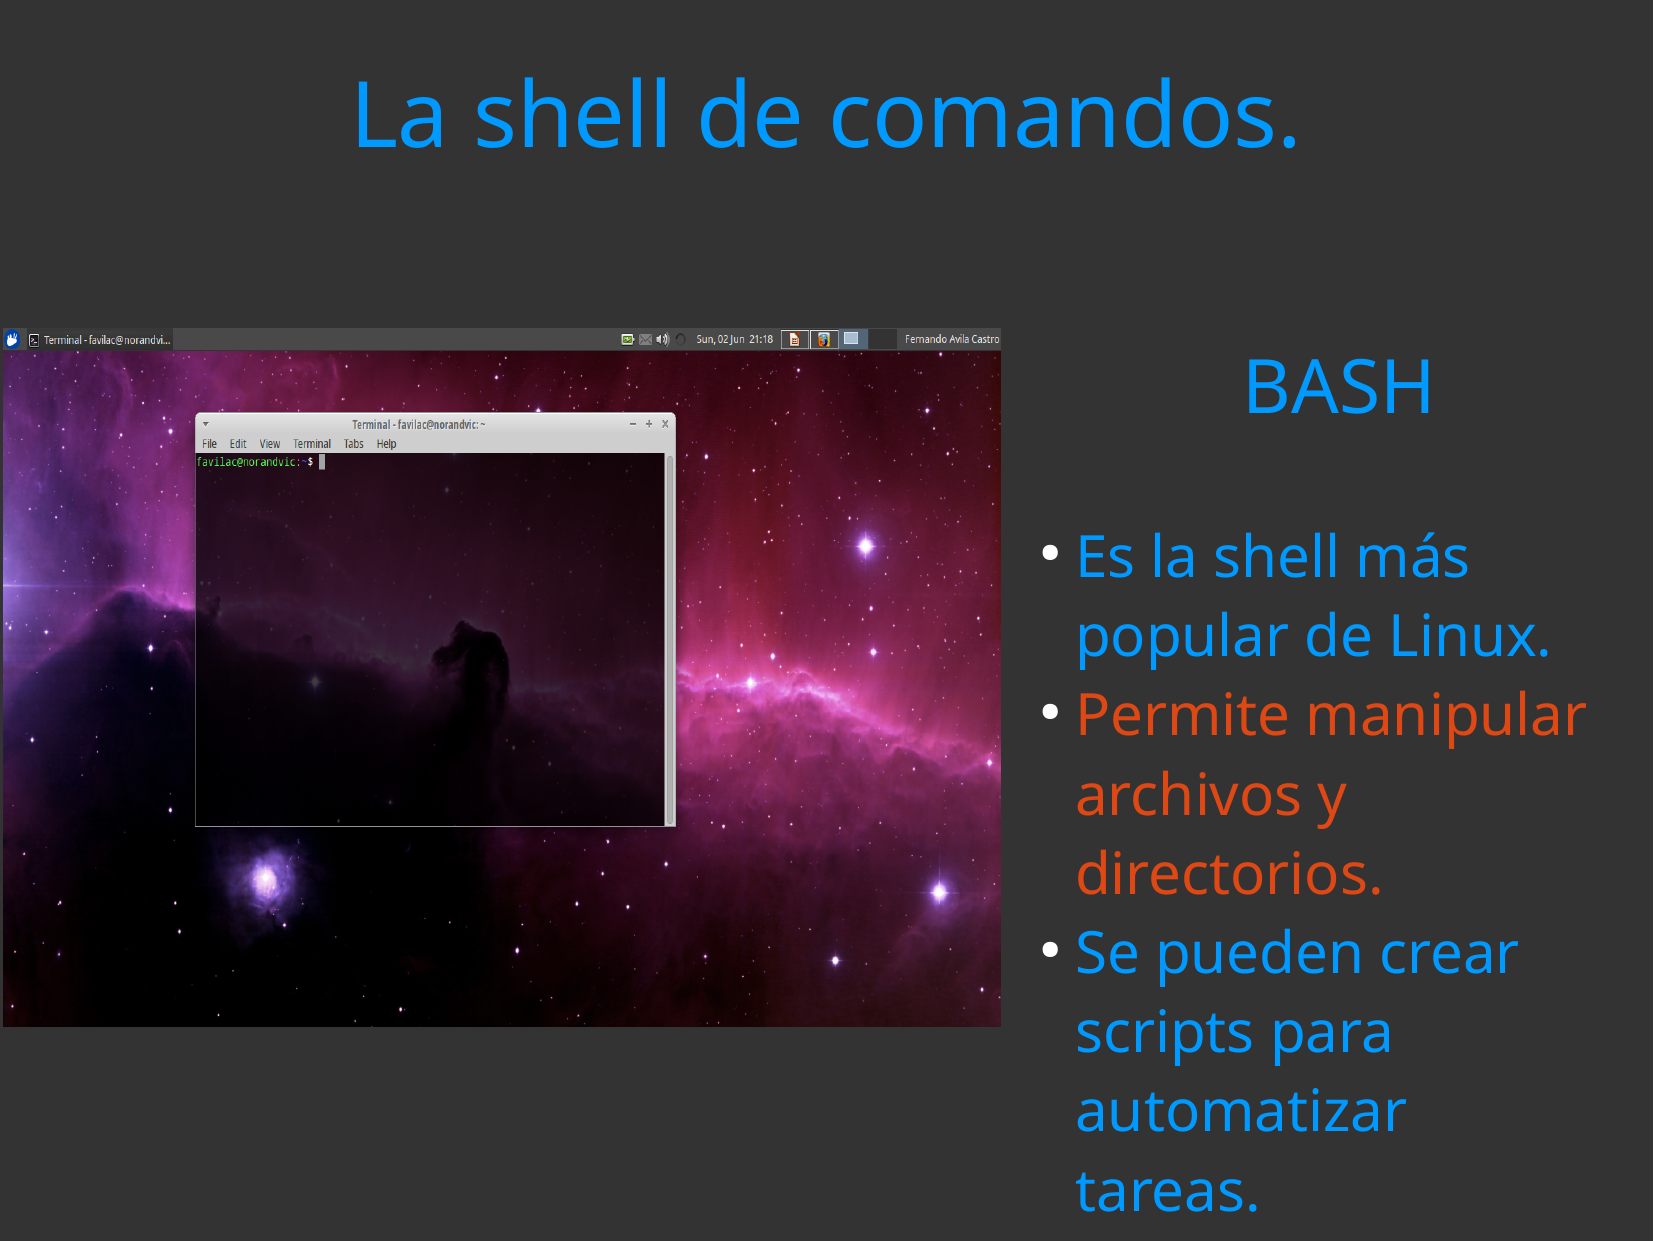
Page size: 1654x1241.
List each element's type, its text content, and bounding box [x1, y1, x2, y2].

text_box BASH Es la shell más popular de Linux. Permite manipular archivos y directorios. Se pueden crear scripts para automatizar tareas. [1025, 326, 1619, 1117]
title La shell de comandos. [82, 49, 1571, 175]
picture [3, 328, 1001, 1027]
